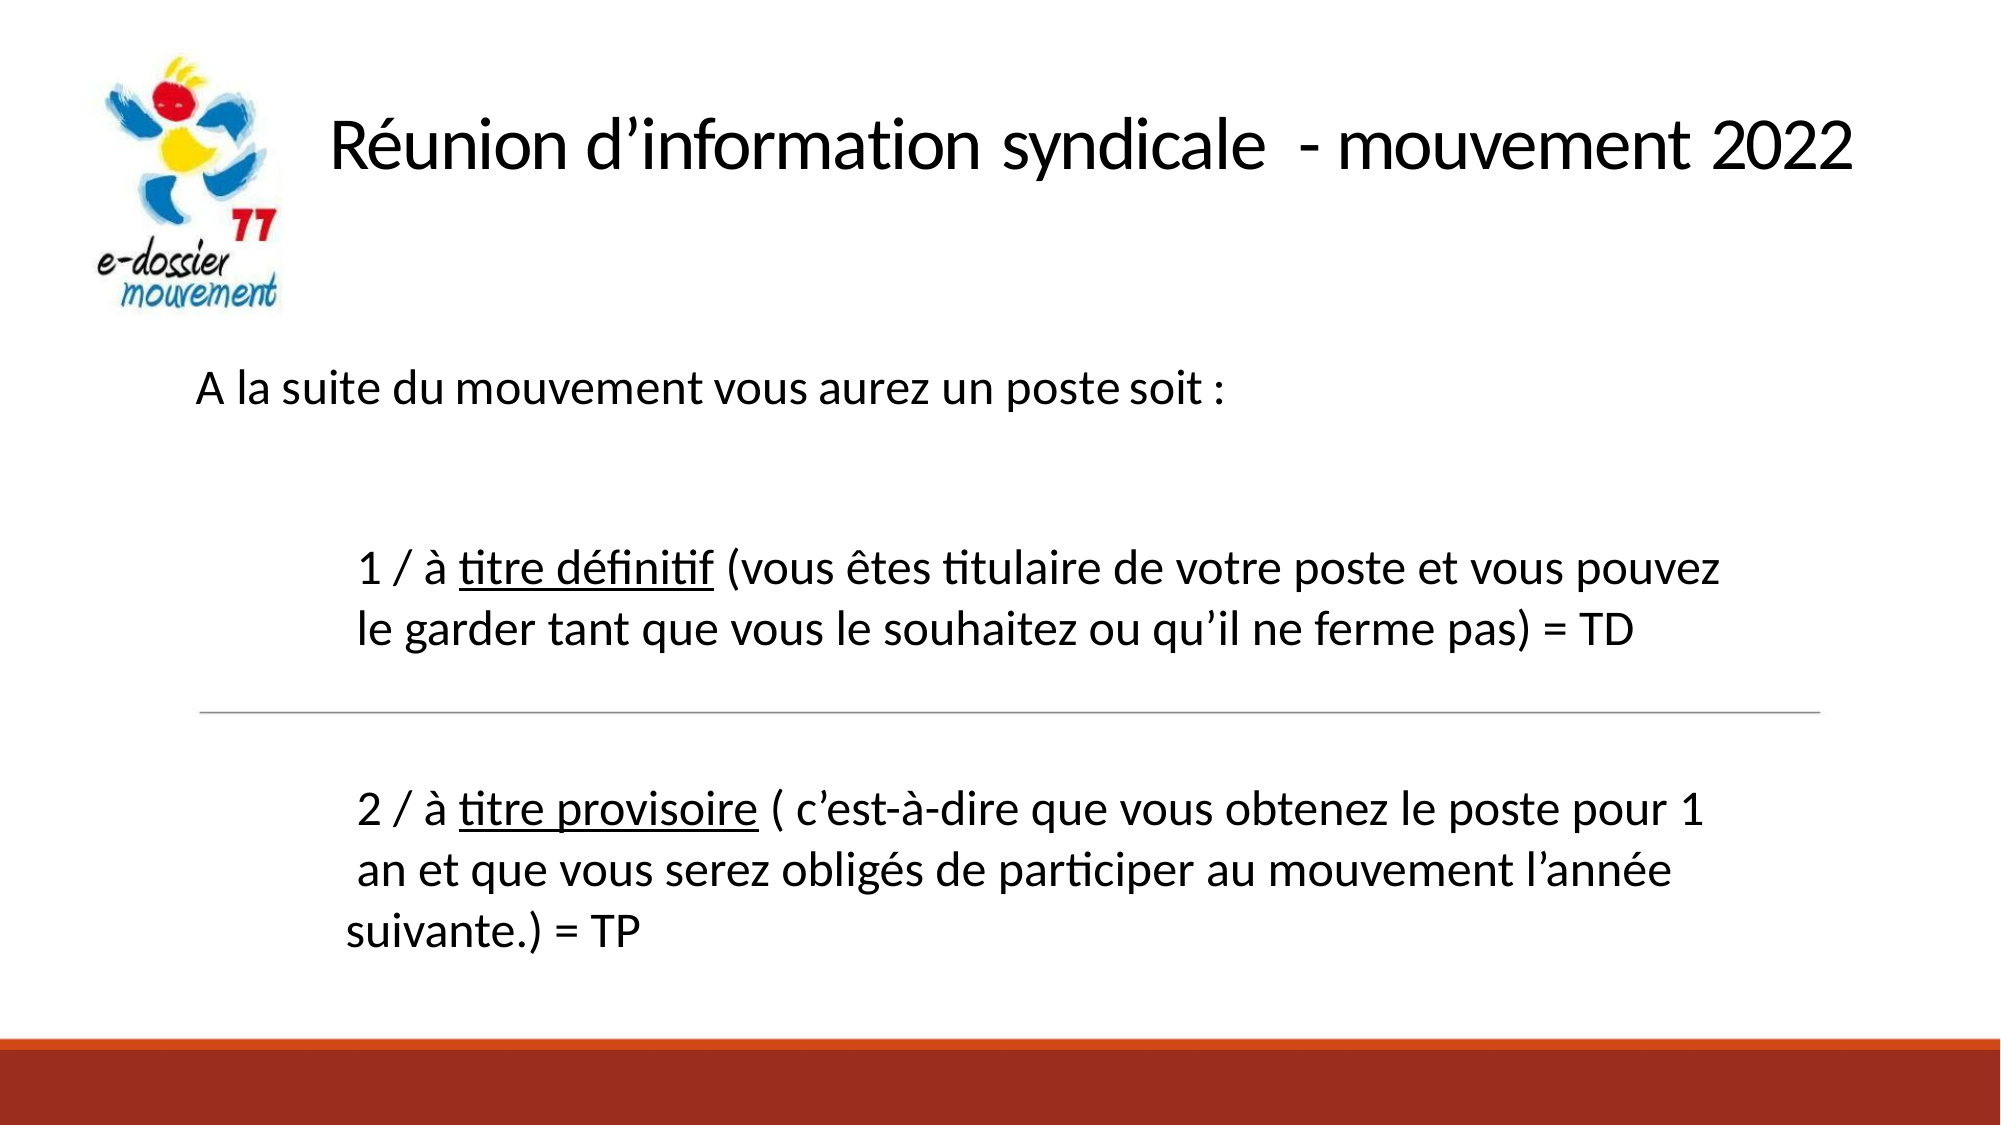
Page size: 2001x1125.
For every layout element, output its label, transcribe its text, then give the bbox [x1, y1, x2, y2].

text_box a [247, 355, 281, 417]
text_box - [1298, 96, 1336, 189]
text_box n [440, 96, 477, 189]
text_box i [890, 96, 906, 189]
text_box o [906, 96, 943, 189]
text_box n [943, 96, 1001, 189]
text_box u [941, 355, 968, 417]
text_box t [687, 355, 713, 417]
text_box e [1095, 355, 1128, 417]
text_box [0, 0, 2000, 1125]
text_box u [301, 355, 328, 417]
text_box e [356, 355, 392, 417]
text_box o [1148, 355, 1175, 417]
text_box n [660, 355, 687, 417]
text_box i [640, 96, 656, 189]
text_box a [832, 96, 867, 189]
text_box ’ [623, 96, 640, 189]
text_box e [570, 355, 595, 417]
text_box R [341, 126, 358, 144]
text_box n [530, 96, 585, 189]
text_box m [454, 355, 495, 417]
text_box d [585, 96, 623, 189]
text_box d [1097, 96, 1134, 189]
text_box s [1128, 355, 1148, 417]
text_box p [1005, 355, 1031, 417]
text_box c [1159, 138, 1180, 165]
text_box o [493, 96, 530, 189]
text_box A [195, 355, 236, 417]
text_box m [1536, 96, 1594, 189]
text_box e [635, 355, 660, 417]
text_box v [1469, 96, 1500, 189]
text_box n [1059, 96, 1097, 189]
text_box 2 [1817, 96, 1881, 189]
text_box e [1500, 96, 1536, 189]
text_box t [1078, 355, 1095, 417]
text_box u [418, 355, 454, 417]
text_box u [1431, 96, 1469, 189]
text_box u [402, 96, 440, 189]
text_box e [1594, 96, 1630, 189]
text_box 1 / à titre définitif (vous êtes titulaire de votre poste et vous pouvez le garder tant que vous le souhaitez ou qu’il ne ferme pas) = TD [345, 535, 1728, 658]
text_box t [1186, 355, 1212, 417]
text_box s [788, 355, 818, 417]
text_box o [712, 96, 749, 189]
text_box m [595, 355, 635, 417]
text_box r [868, 355, 885, 417]
text_box o [1394, 96, 1431, 189]
text_box t [339, 355, 356, 417]
text_box m [775, 96, 832, 189]
text_box 0 [1745, 96, 1781, 189]
text_box n [656, 96, 693, 189]
text_box i [1134, 96, 1150, 189]
text_box y [1028, 96, 1059, 189]
text_box R [329, 96, 366, 189]
text_box t [1667, 96, 1709, 189]
text_box i [477, 96, 493, 189]
text_box s [1001, 96, 1028, 189]
text_box n [1630, 96, 1667, 189]
text_box é [366, 96, 402, 189]
text_box a [1180, 96, 1214, 189]
text_box a [818, 355, 841, 417]
text_box c [1150, 96, 1180, 189]
text_box f [705, 123, 712, 134]
text_box o [915, 138, 936, 164]
text_box v [548, 355, 570, 417]
text_box l [236, 355, 247, 417]
text_box r [749, 96, 775, 189]
text_box u [841, 355, 868, 417]
text_box o [1031, 355, 1058, 417]
text_box e [1230, 96, 1293, 189]
text_box 2 [1709, 96, 1745, 189]
text_box d [392, 355, 418, 417]
text_box n [968, 355, 1005, 417]
text_box m [1336, 96, 1394, 189]
text_box o [502, 138, 523, 164]
text_box 2 / à titre provisoire ( c’est-à-dire que vous obtenez le poste pour 1 an et que vous serez obligés de participer au mouvement l’année suivante.) = TP [345, 776, 1725, 960]
text_box t [880, 139, 890, 164]
text_box e [885, 355, 910, 417]
text_box s [281, 355, 301, 417]
text_box s [1058, 355, 1078, 417]
text_box 0 [1753, 126, 1775, 164]
text_box f [693, 96, 712, 189]
text_box : [1212, 355, 1252, 417]
text_box t [867, 96, 890, 189]
text_box o [721, 138, 742, 164]
text_box A [204, 376, 215, 392]
text_box l [1214, 96, 1230, 189]
text_box u [762, 355, 788, 417]
text_box z [910, 355, 941, 417]
text_box v [713, 355, 735, 417]
text_box i [1175, 355, 1186, 417]
text_box o [495, 355, 521, 417]
text_box o [735, 355, 762, 417]
text_box i [328, 355, 339, 417]
text_box u [521, 355, 548, 417]
text_box 2 [1781, 96, 1817, 189]
